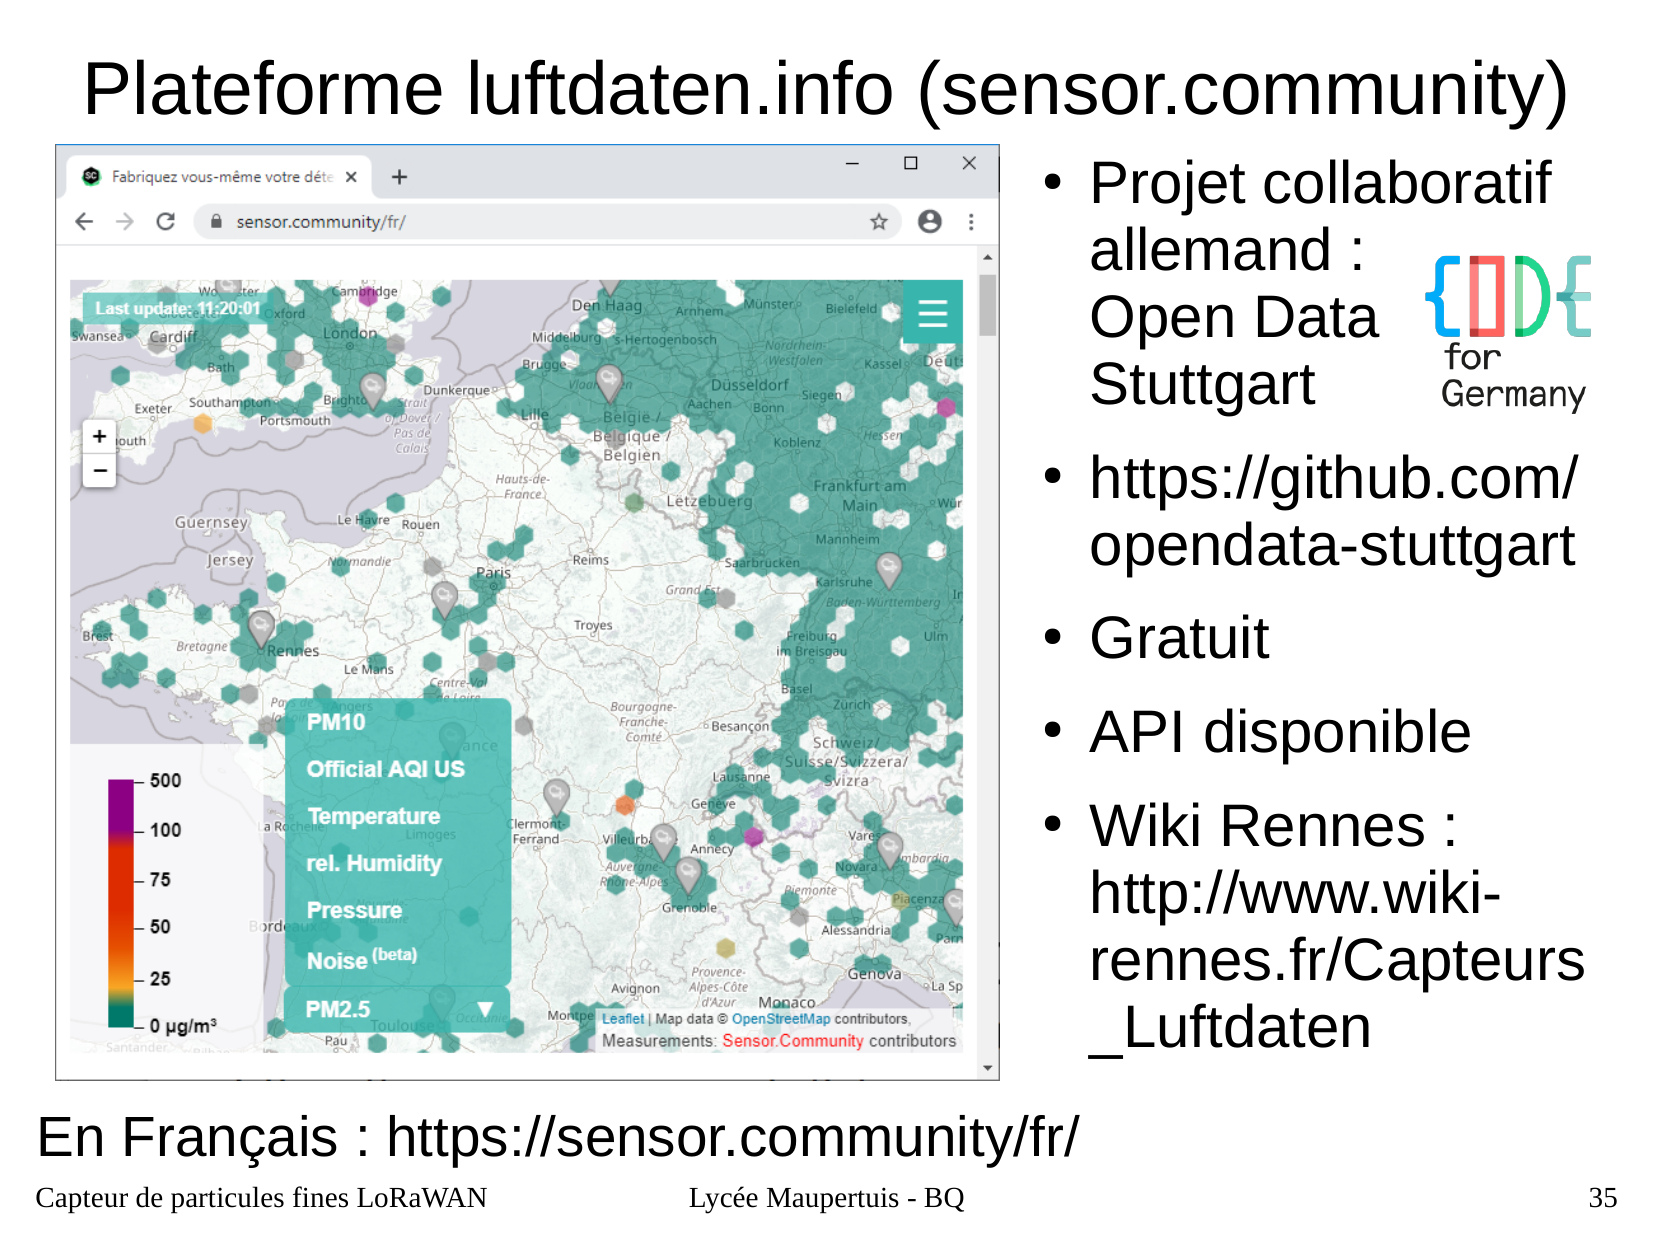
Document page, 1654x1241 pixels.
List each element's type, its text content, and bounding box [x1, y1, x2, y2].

list En Français : https://sensor.community/fr/ [36, 1104, 1619, 1169]
list Projet collaboratif allemand : Open Data Stuttgart https://github.com/opendata-stuttgart Gratuit API disponible Wiki Rennes : http://www.wiki-rennes.fr/Capteurs_Luftdaten [1026, 149, 1615, 1111]
picture [55, 144, 1000, 1081]
title Plateforme luftdaten.info (sensor.community) [35, 35, 1619, 142]
